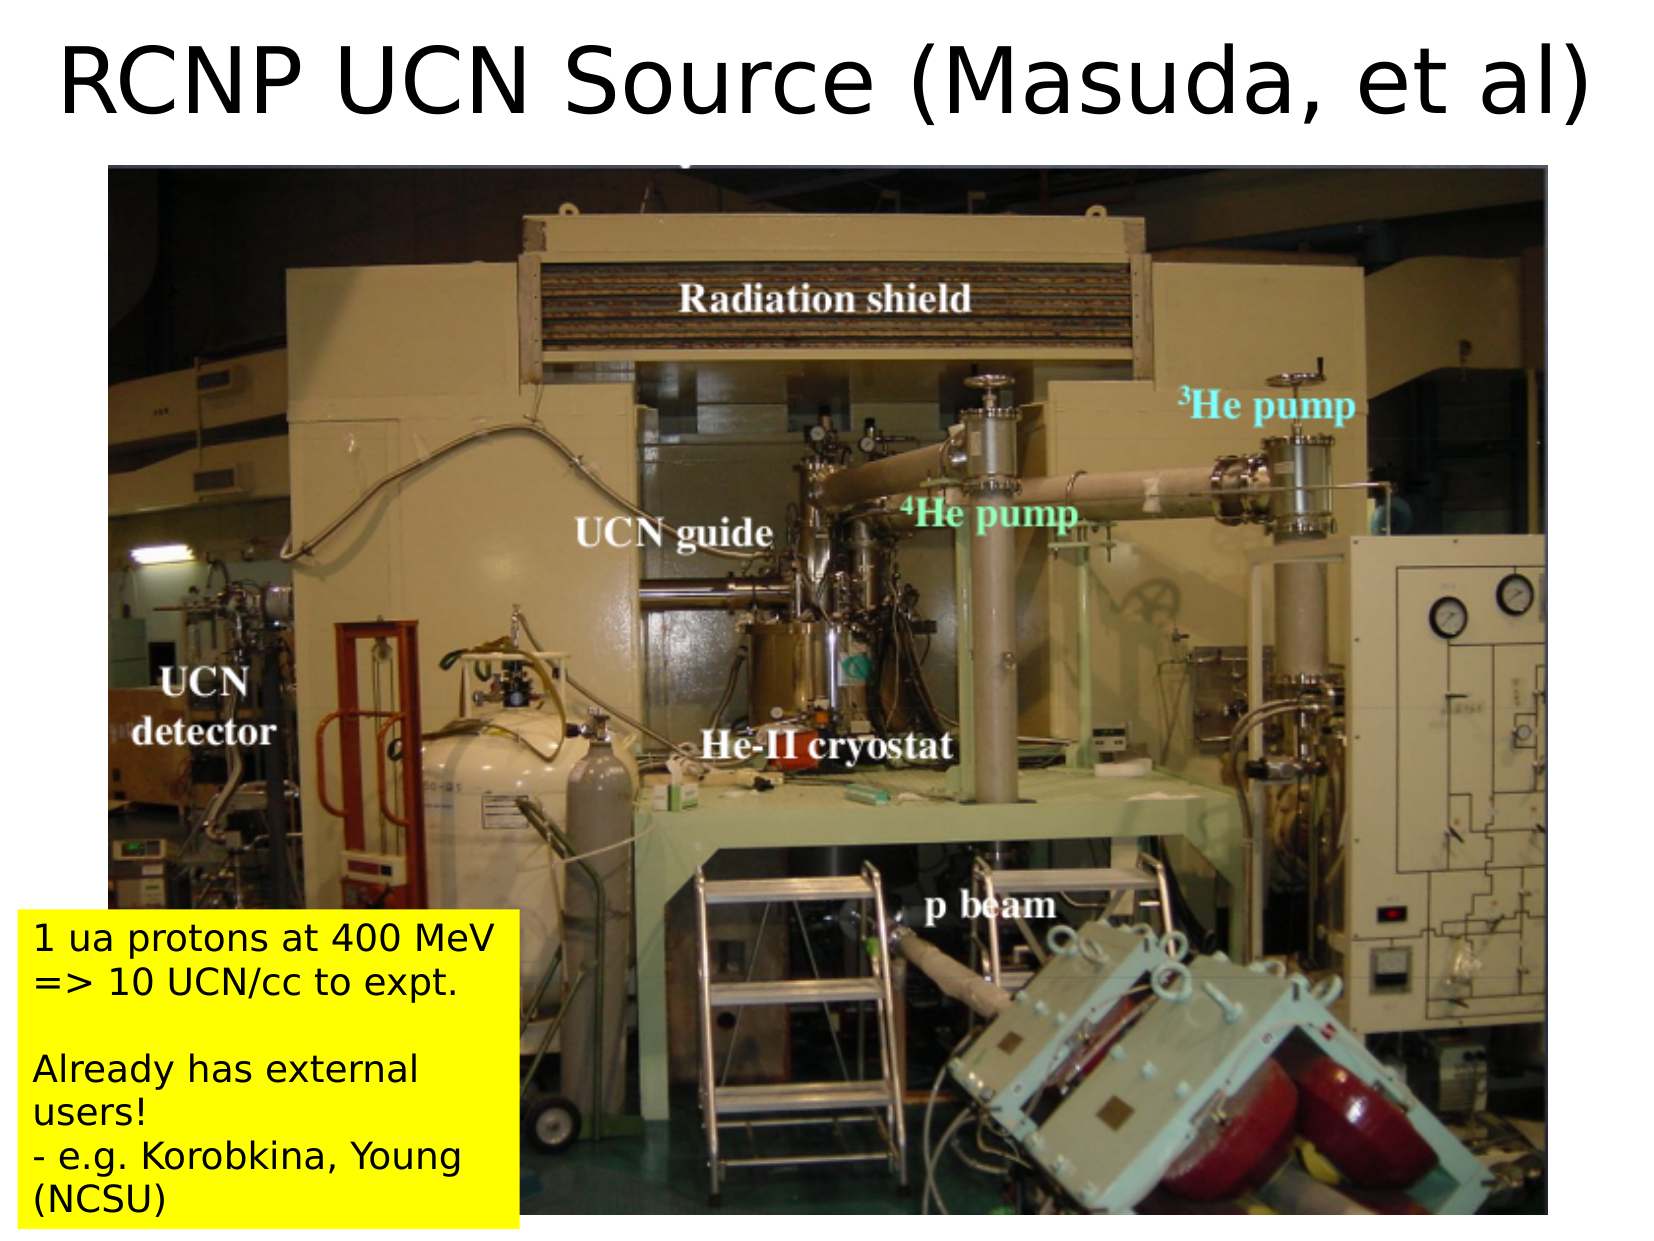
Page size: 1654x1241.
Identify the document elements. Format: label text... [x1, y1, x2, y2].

picture [108, 165, 1548, 1215]
title RCNP UCN Source (Masuda, et al) [0, 0, 1654, 179]
text_box 1 ua protons at 400 MeV => 10 UCN/cc to expt. Already has external users! - e.g. Korobkina, Young (NCSU) [17, 909, 520, 1229]
